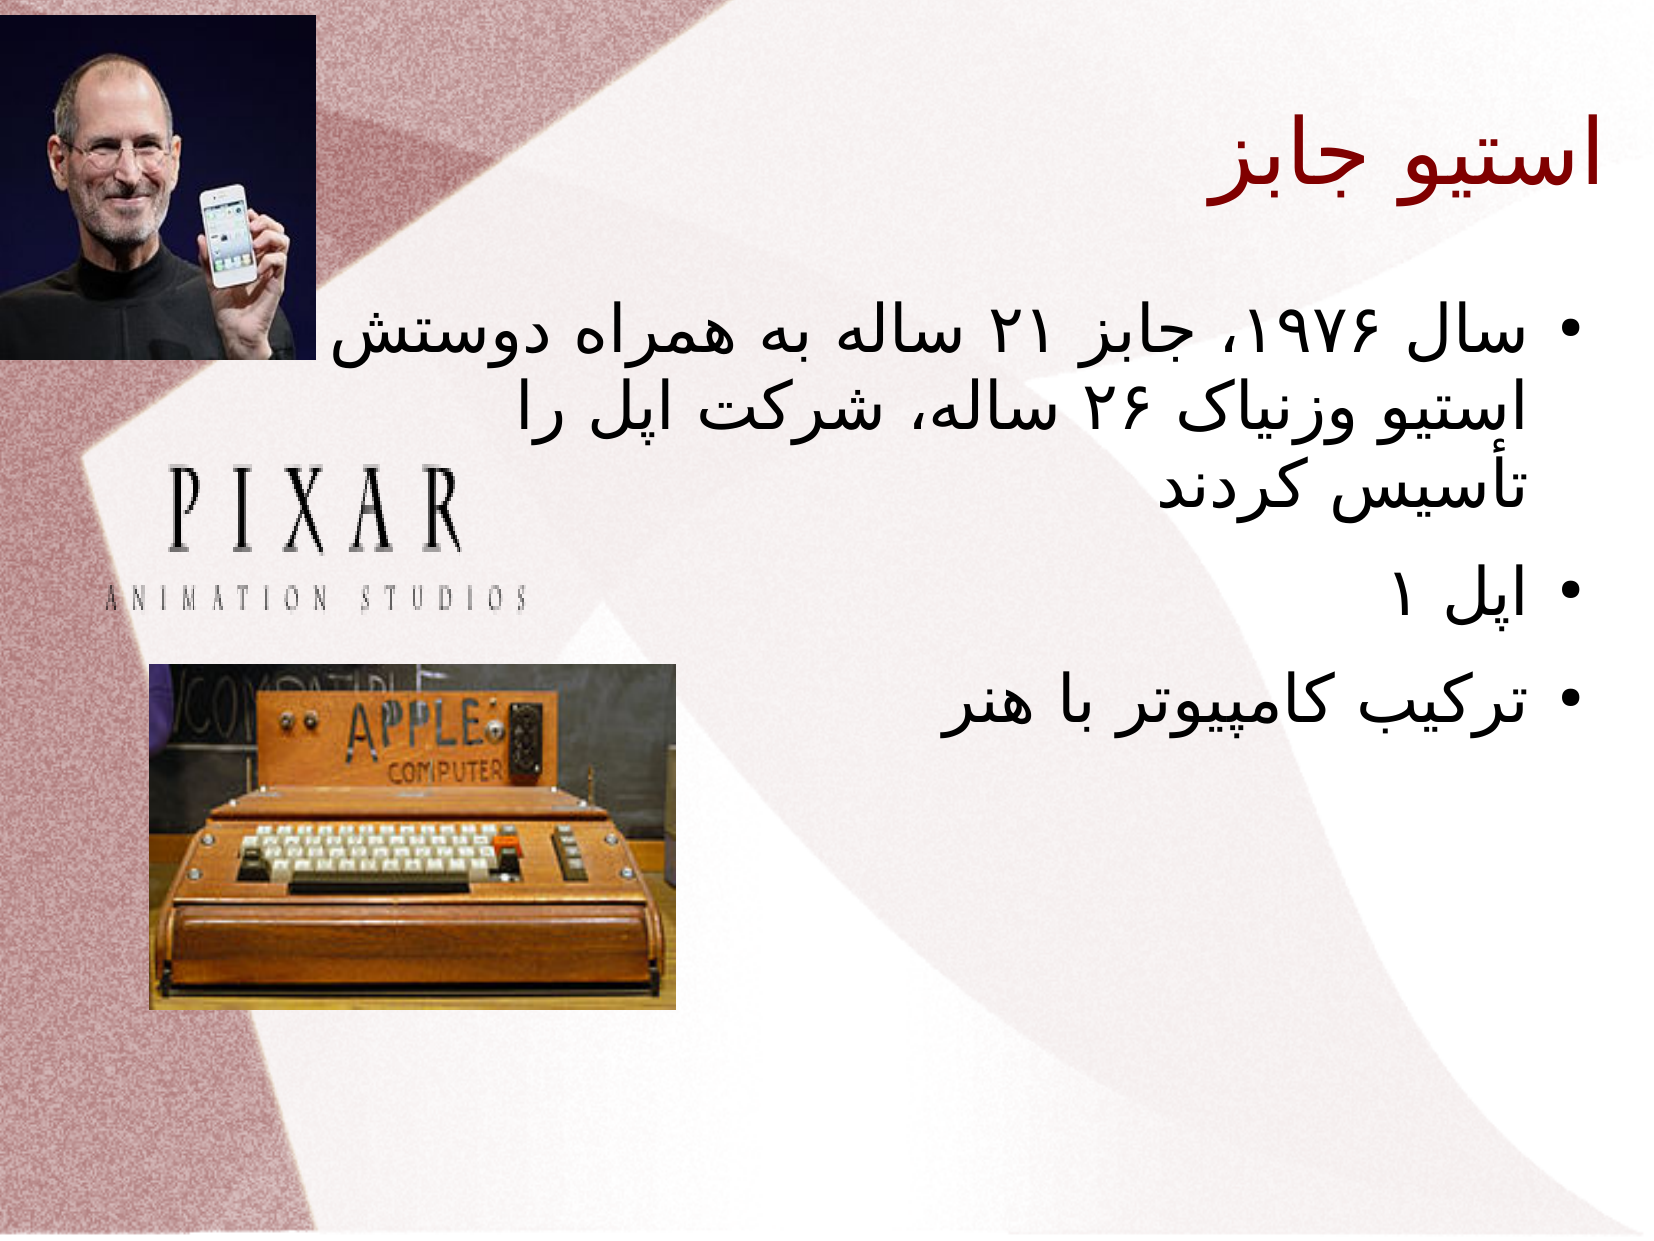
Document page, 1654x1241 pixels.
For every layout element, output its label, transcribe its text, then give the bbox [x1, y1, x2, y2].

list سال ۱۹۷۶، جابز ۲۱ ساله به همراه دوستش استیو وزنیاک ۲۶ ساله، شرکت اپل را تأسیس کردند اپل ۱ ترکیب کامپیوتر با هنر [324, 290, 1601, 1010]
title استیو جابز [596, 49, 1607, 257]
picture [0, 0, 1654, 1241]
